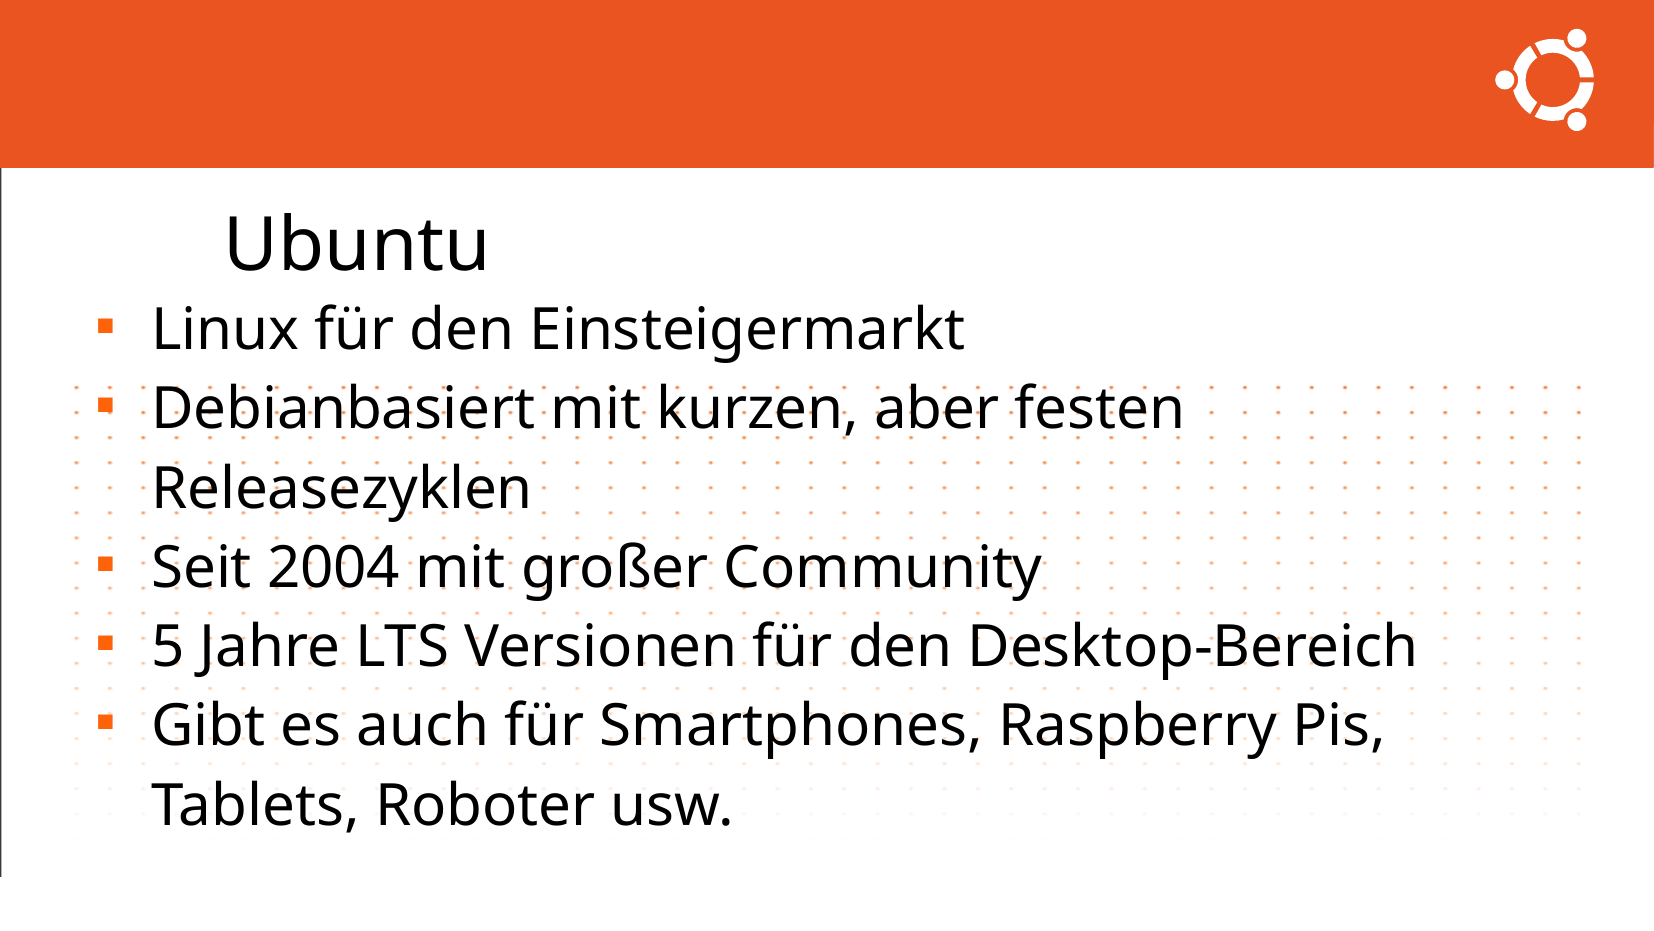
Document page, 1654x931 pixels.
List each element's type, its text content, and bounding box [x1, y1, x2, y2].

text_box Ubuntu [209, 182, 1479, 383]
picture [0, 0, 1654, 877]
text_box Linux für den Einsteigermarkt Debianbasiert mit kurzen, aber festen Releasezyklen Seit 2004 mit großer Community 5 Jahre LTS Versionen für den Desktop-Bereich Gibt es auch für Smartphones, Raspberry Pis, Tablets, Roboter usw. [80, 294, 1569, 910]
